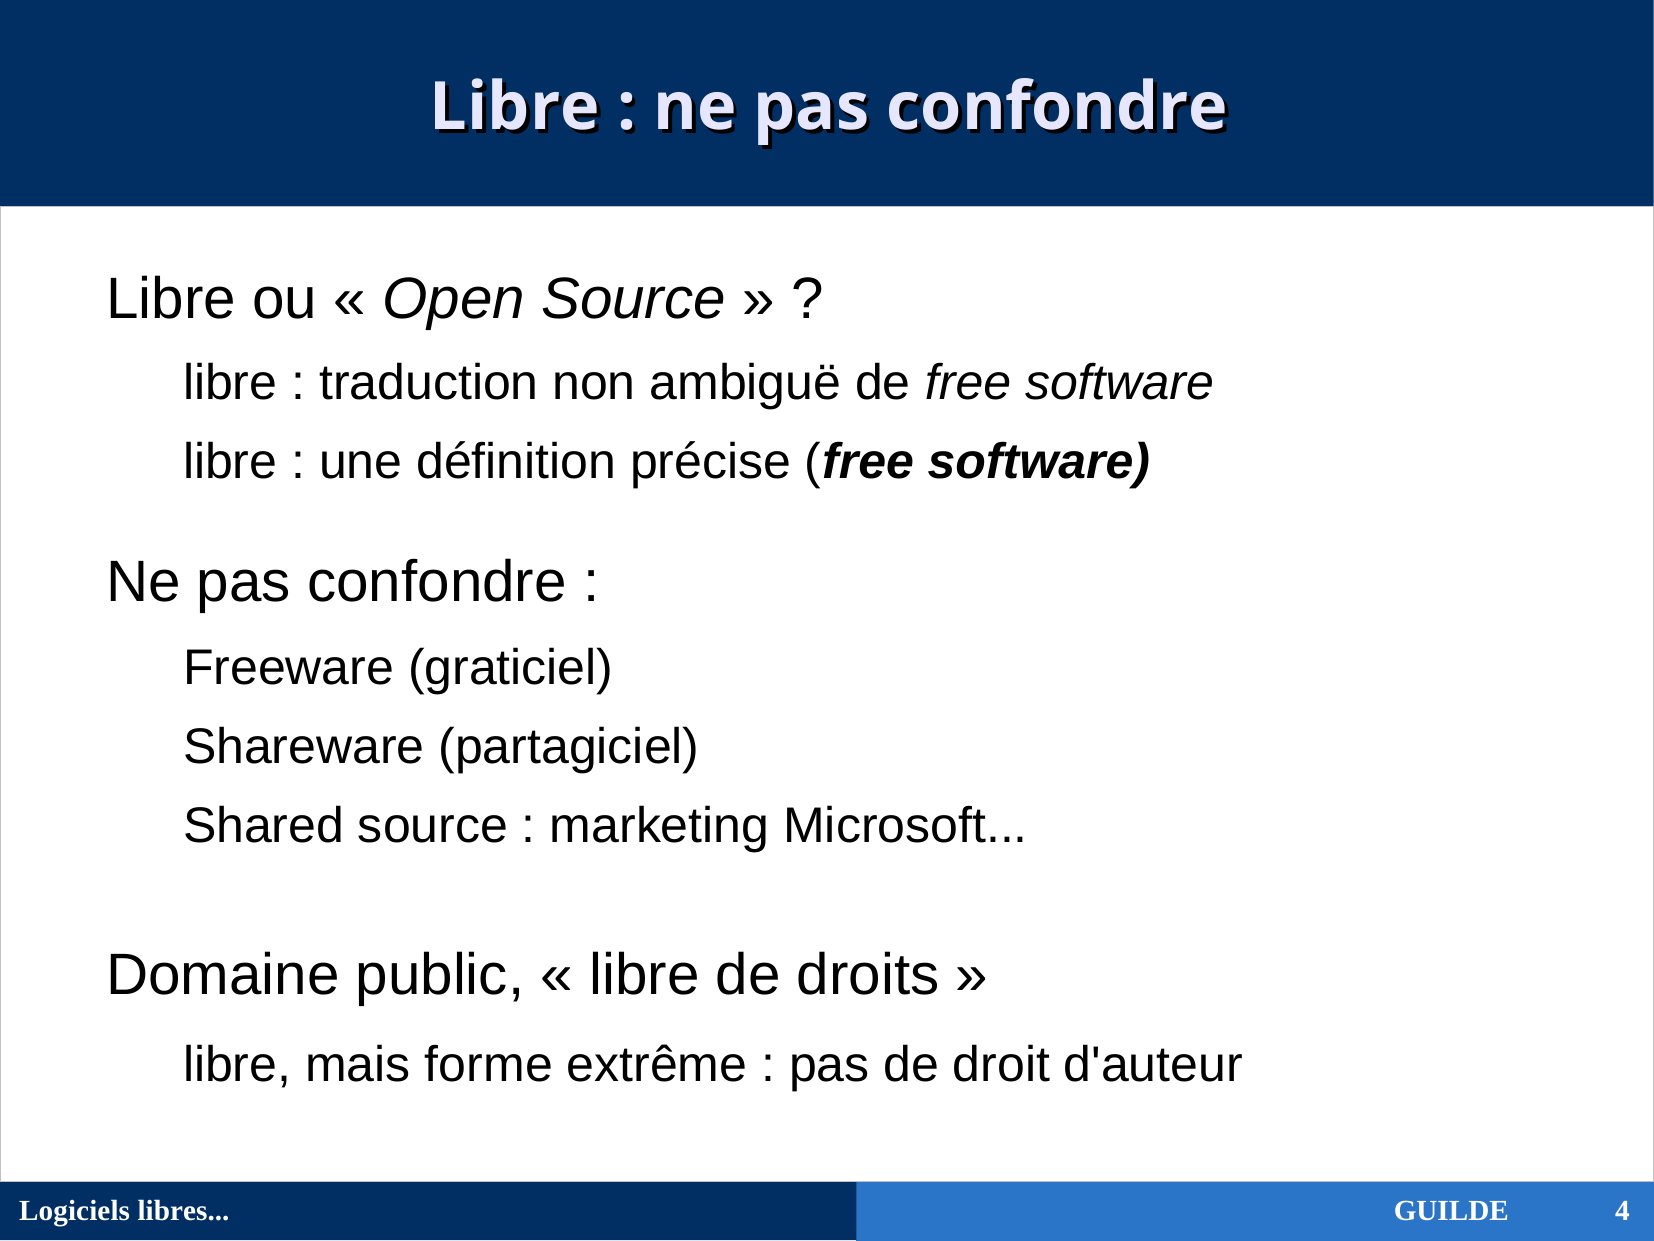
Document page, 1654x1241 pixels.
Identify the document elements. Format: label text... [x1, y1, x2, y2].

list Libre ou « Open Source » ? libre : traduction non ambiguë de free software libre : une définition précise (free software) Ne pas confondre : Freeware (graticiel) Shareware (partagiciel) Shared source : marketing Microsoft... Domaine public, « libre de droits » libre, mais forme extrême : pas de droit d'auteur [88, 265, 1595, 1116]
title Libre : ne pas confondre [123, 0, 1536, 208]
